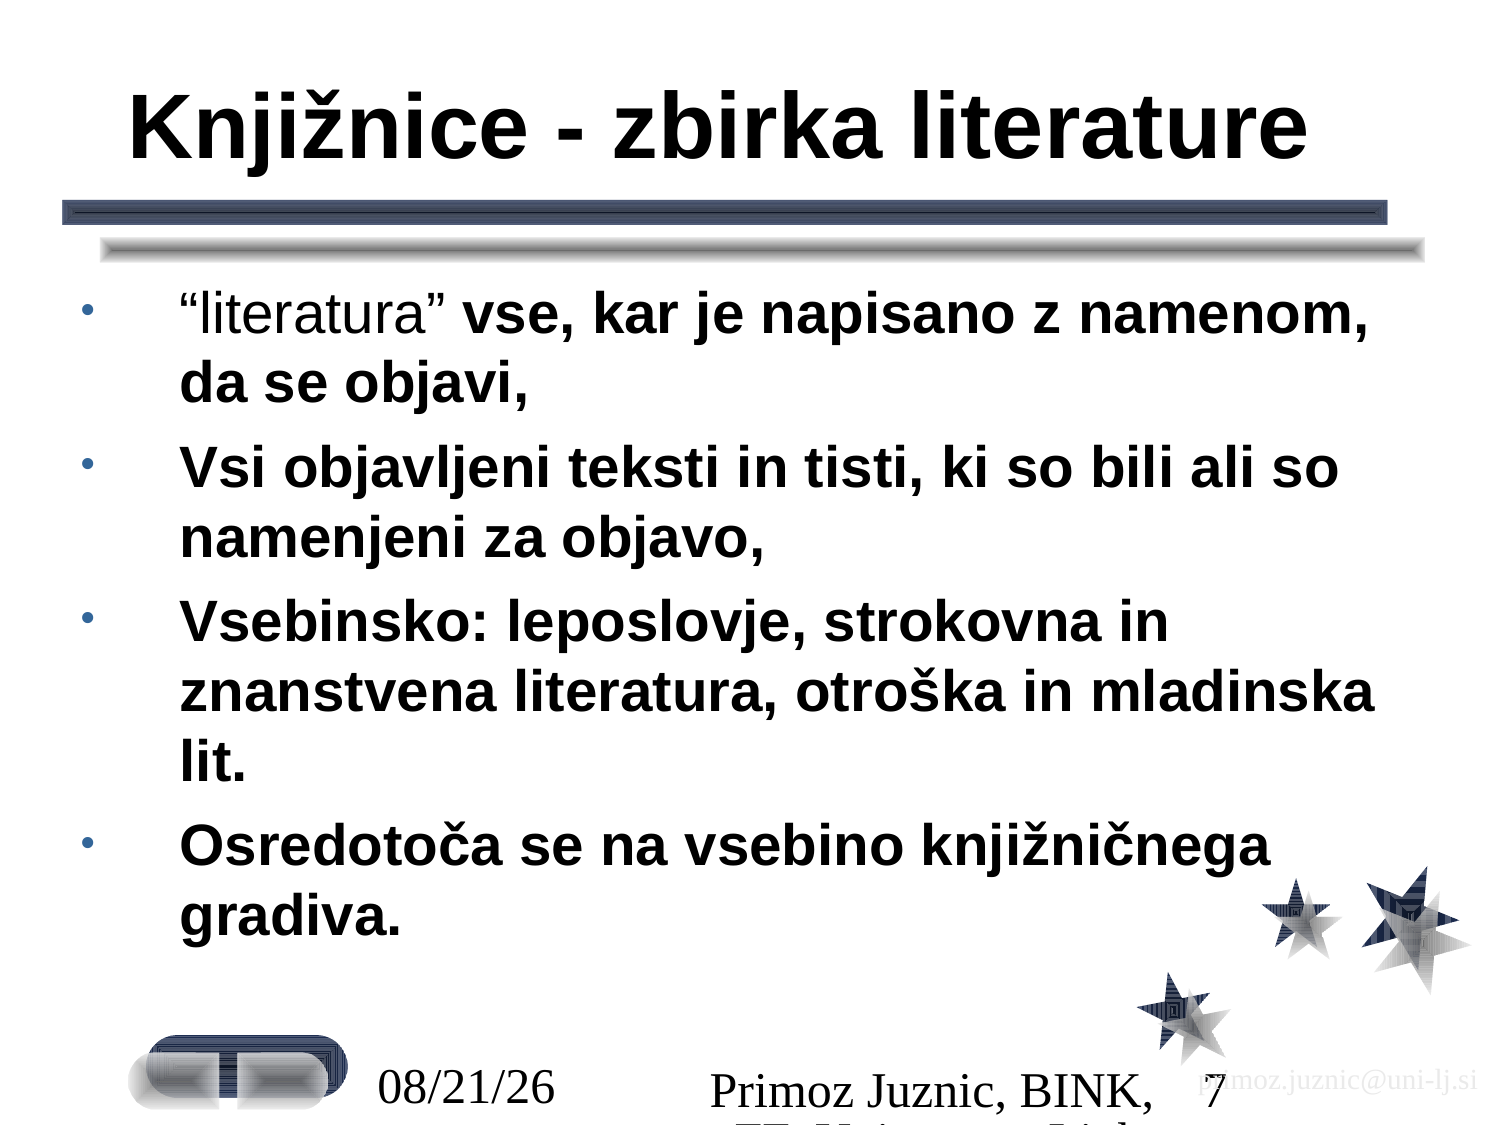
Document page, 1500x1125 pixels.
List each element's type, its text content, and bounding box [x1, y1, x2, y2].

text_box “literatura” vse, kar je napisano z namenom, da se objavi, Vsi objavljeni teksti in tisti, ki so bili ali so namenjeni za objavo, Vsebinsko: leposlovje, strokovna in znanstvena literatura, otroška in mladinska lit. Osredotoča se na vsebino knjižničnega gradiva. [64, 267, 1415, 1077]
title Knjižnice - zbirka literature [112, 37, 1388, 185]
